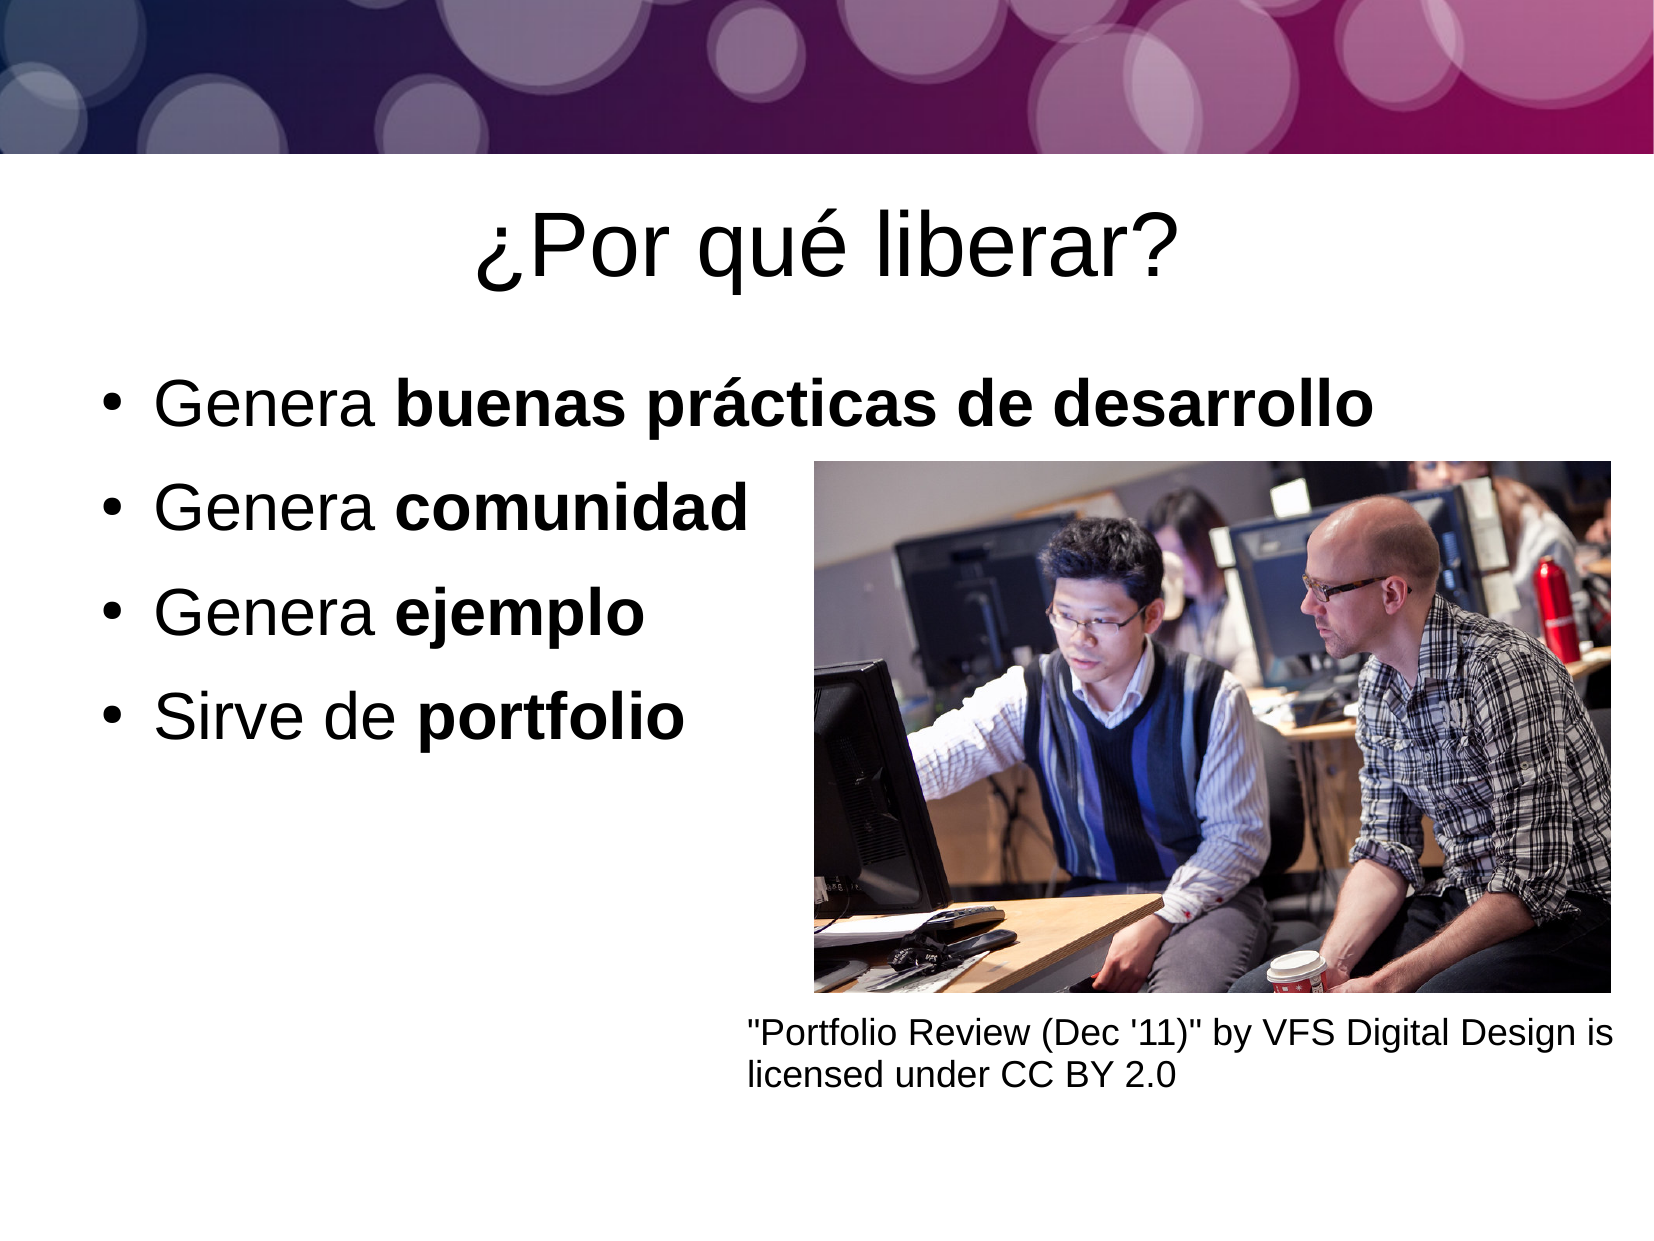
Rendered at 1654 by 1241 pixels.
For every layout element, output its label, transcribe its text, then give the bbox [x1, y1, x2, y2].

picture [0, 0, 1654, 154]
title ¿Por qué liberar? [82, 159, 1571, 331]
list Genera buenas prácticas de desarrollo Genera comunidad Genera ejemplo Sirve de portfolio [82, 366, 1571, 1087]
picture [814, 461, 1611, 993]
text_box "Portfolio Review (Dec '11)" by VFS Digital Design is licensed under CC BY 2.0 [732, 1003, 1654, 1103]
